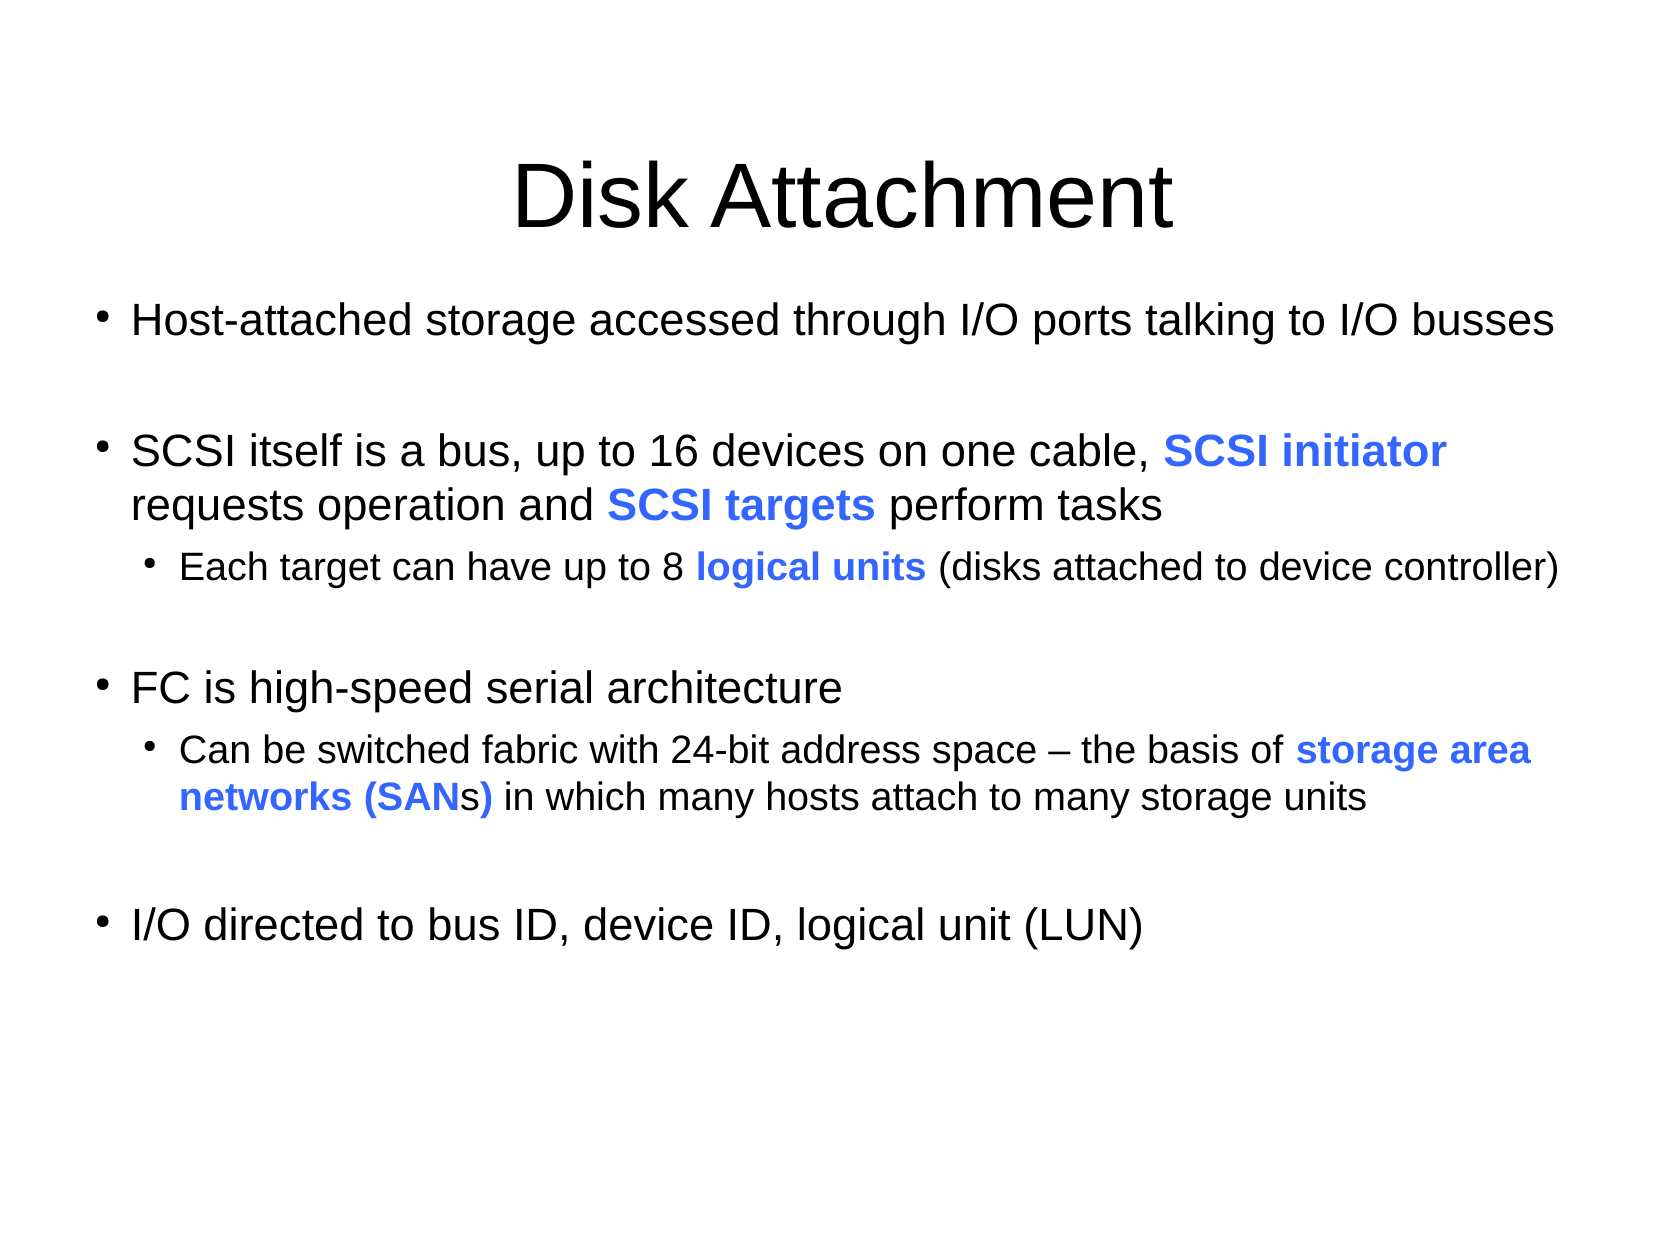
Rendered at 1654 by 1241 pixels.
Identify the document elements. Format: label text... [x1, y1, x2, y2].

list Host-attached storage accessed through I/O ports talking to I/O busses SCSI itself is a bus, up to 16 devices on one cable, SCSI initiator requests operation and SCSI targets perform tasks Each target can have up to 8 logical units (disks attached to device controller) FC is high-speed serial architecture Can be switched fabric with 24-bit address space – the basis of storage area networks (SANs) in which many hosts attach to many storage units I/O directed to bus ID, device ID, logical unit (LUN) [82, 290, 1571, 1010]
title Disk Attachment [82, 49, 1571, 257]
